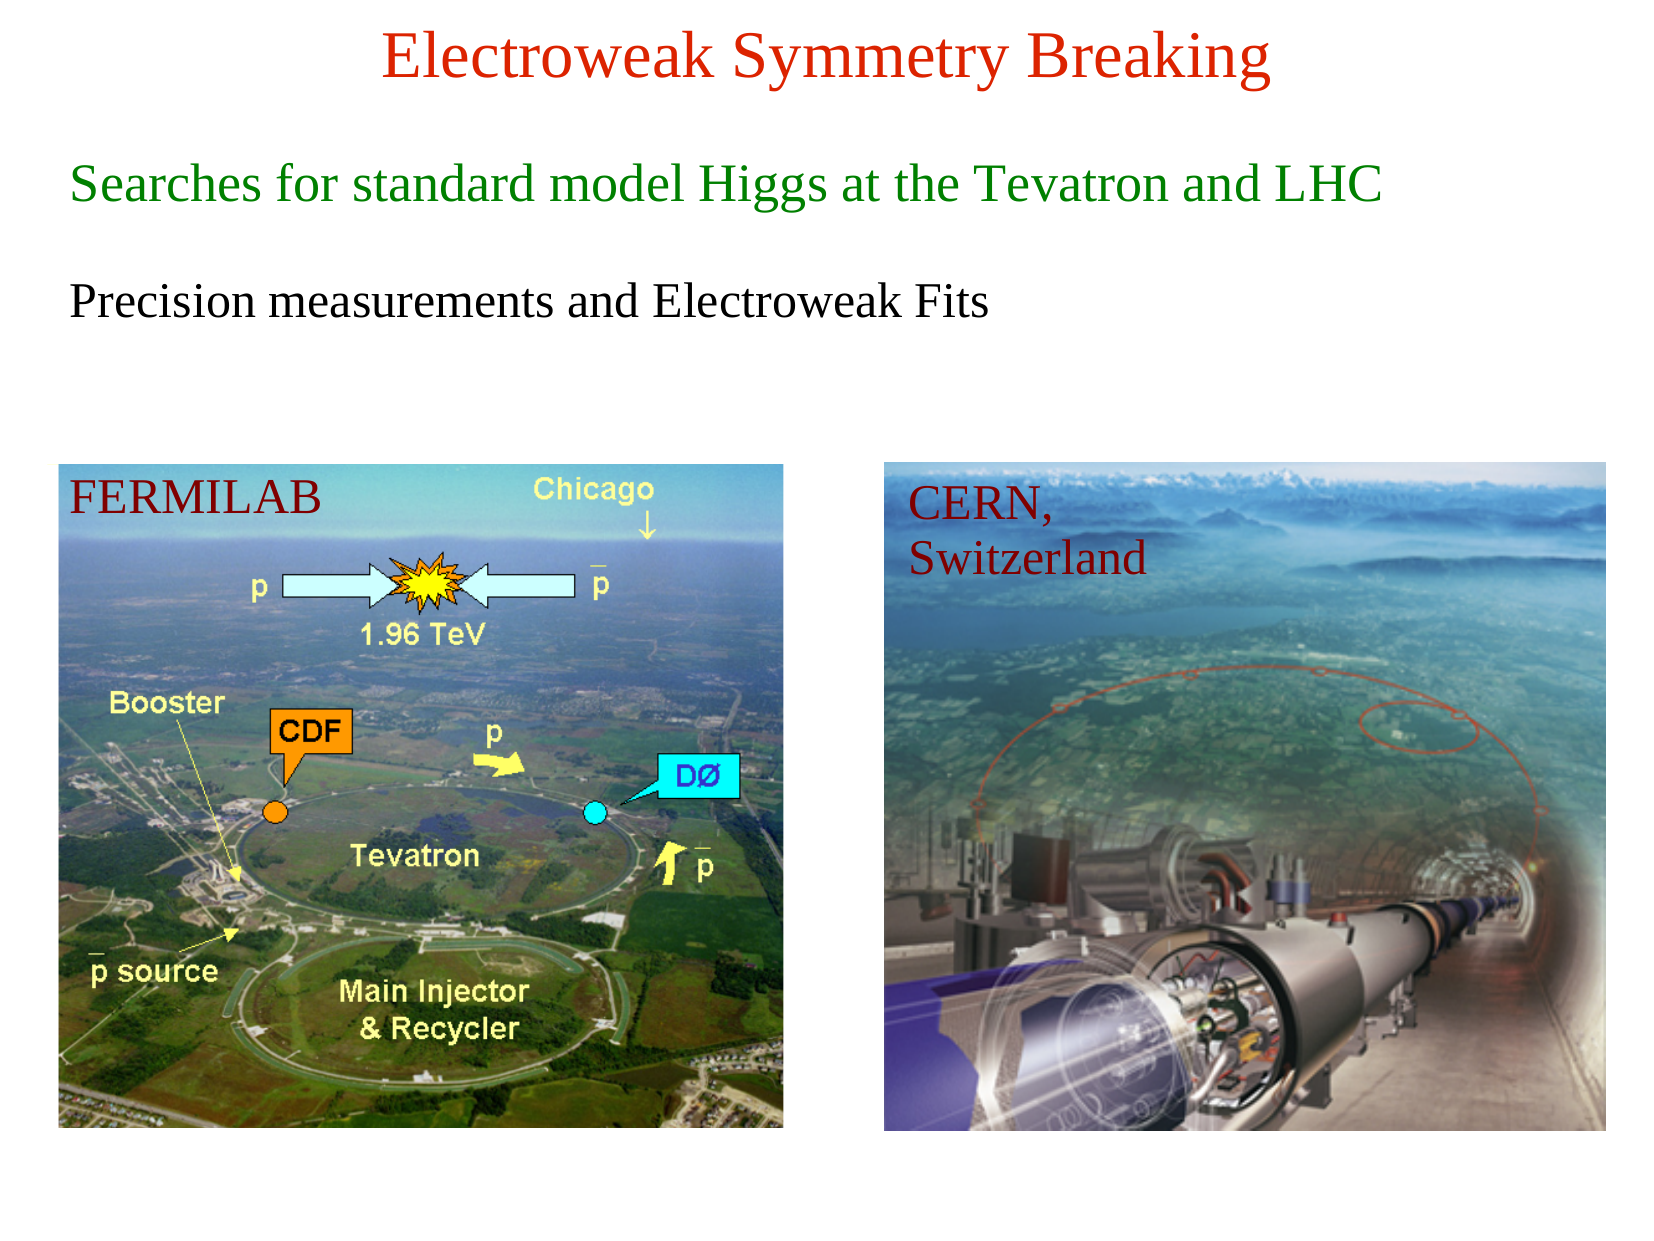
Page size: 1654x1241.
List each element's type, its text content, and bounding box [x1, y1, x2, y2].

text_box FERMILAB [69, 468, 336, 525]
picture [47, 464, 784, 1128]
title Electroweak Symmetry Breaking [121, 0, 1534, 126]
text_box Searches for standard model Higgs at the Tevatron and LHC Precision measurements and Electroweak Fits [70, 153, 1534, 437]
picture [884, 462, 1606, 1131]
text_box CERN, Switzerland [908, 474, 1175, 595]
